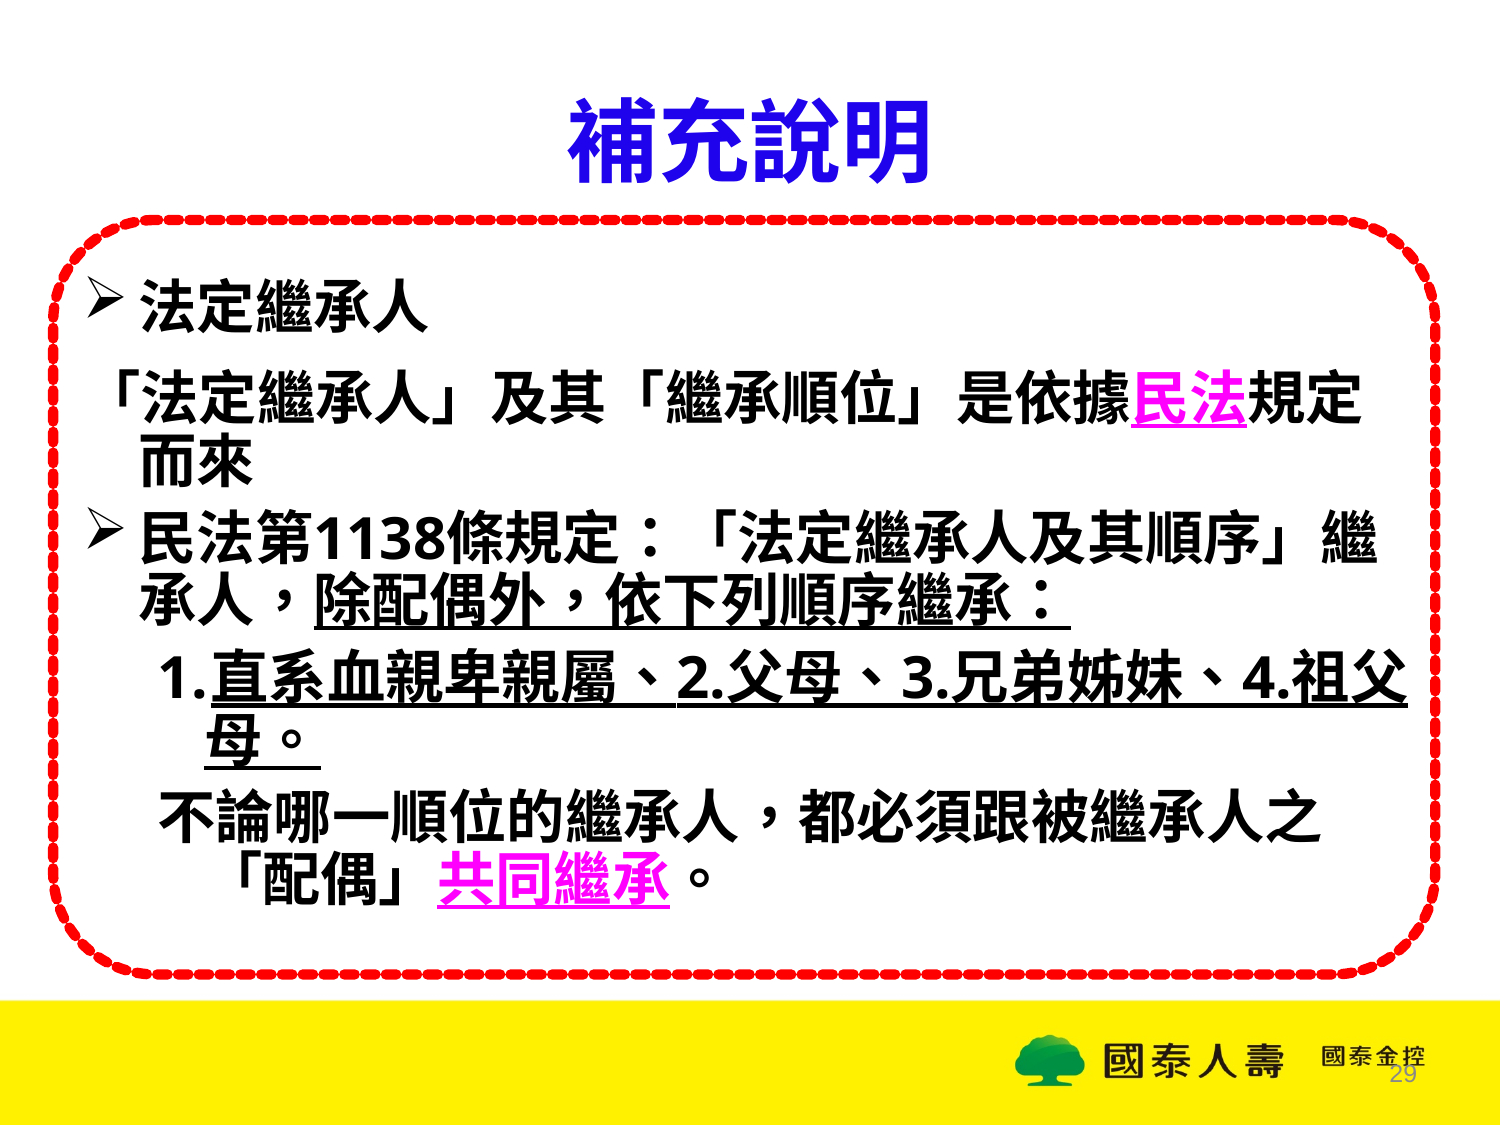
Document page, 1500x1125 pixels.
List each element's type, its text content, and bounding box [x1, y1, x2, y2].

title 補充說明 [75, 45, 1426, 233]
picture [0, 0, 1500, 1125]
list 法定繼承人 「法定繼承人」及其「繼承順位」是依據民法規定而來 民法第1138條規定：「法定繼承人及其順序」繼承人，除配偶外，依下列順序繼承： 直系血親卑親屬、2.父母、3.兄弟姊妹、4.祖父母。 不論哪一順位的繼承人，都必須跟被繼承人之「配偶」共同繼承。 [75, 923, 1426, 1106]
list 法定繼承人 「法定繼承人」及其「繼承順位」是依據民法規定而來 民法第1138條規定：「法定繼承人及其順序」繼承人，除配偶外，依下列順序繼承： 直系血親卑親屬、2.父母、3.兄弟姊妹、4.祖父母。 不論哪一順位的繼承人，都必須跟被繼承人之「配偶」共同繼承。 [75, 262, 1426, 973]
text_box <編號> [1074, 1042, 1426, 1103]
title 補充說明 [118, 222, 1370, 233]
